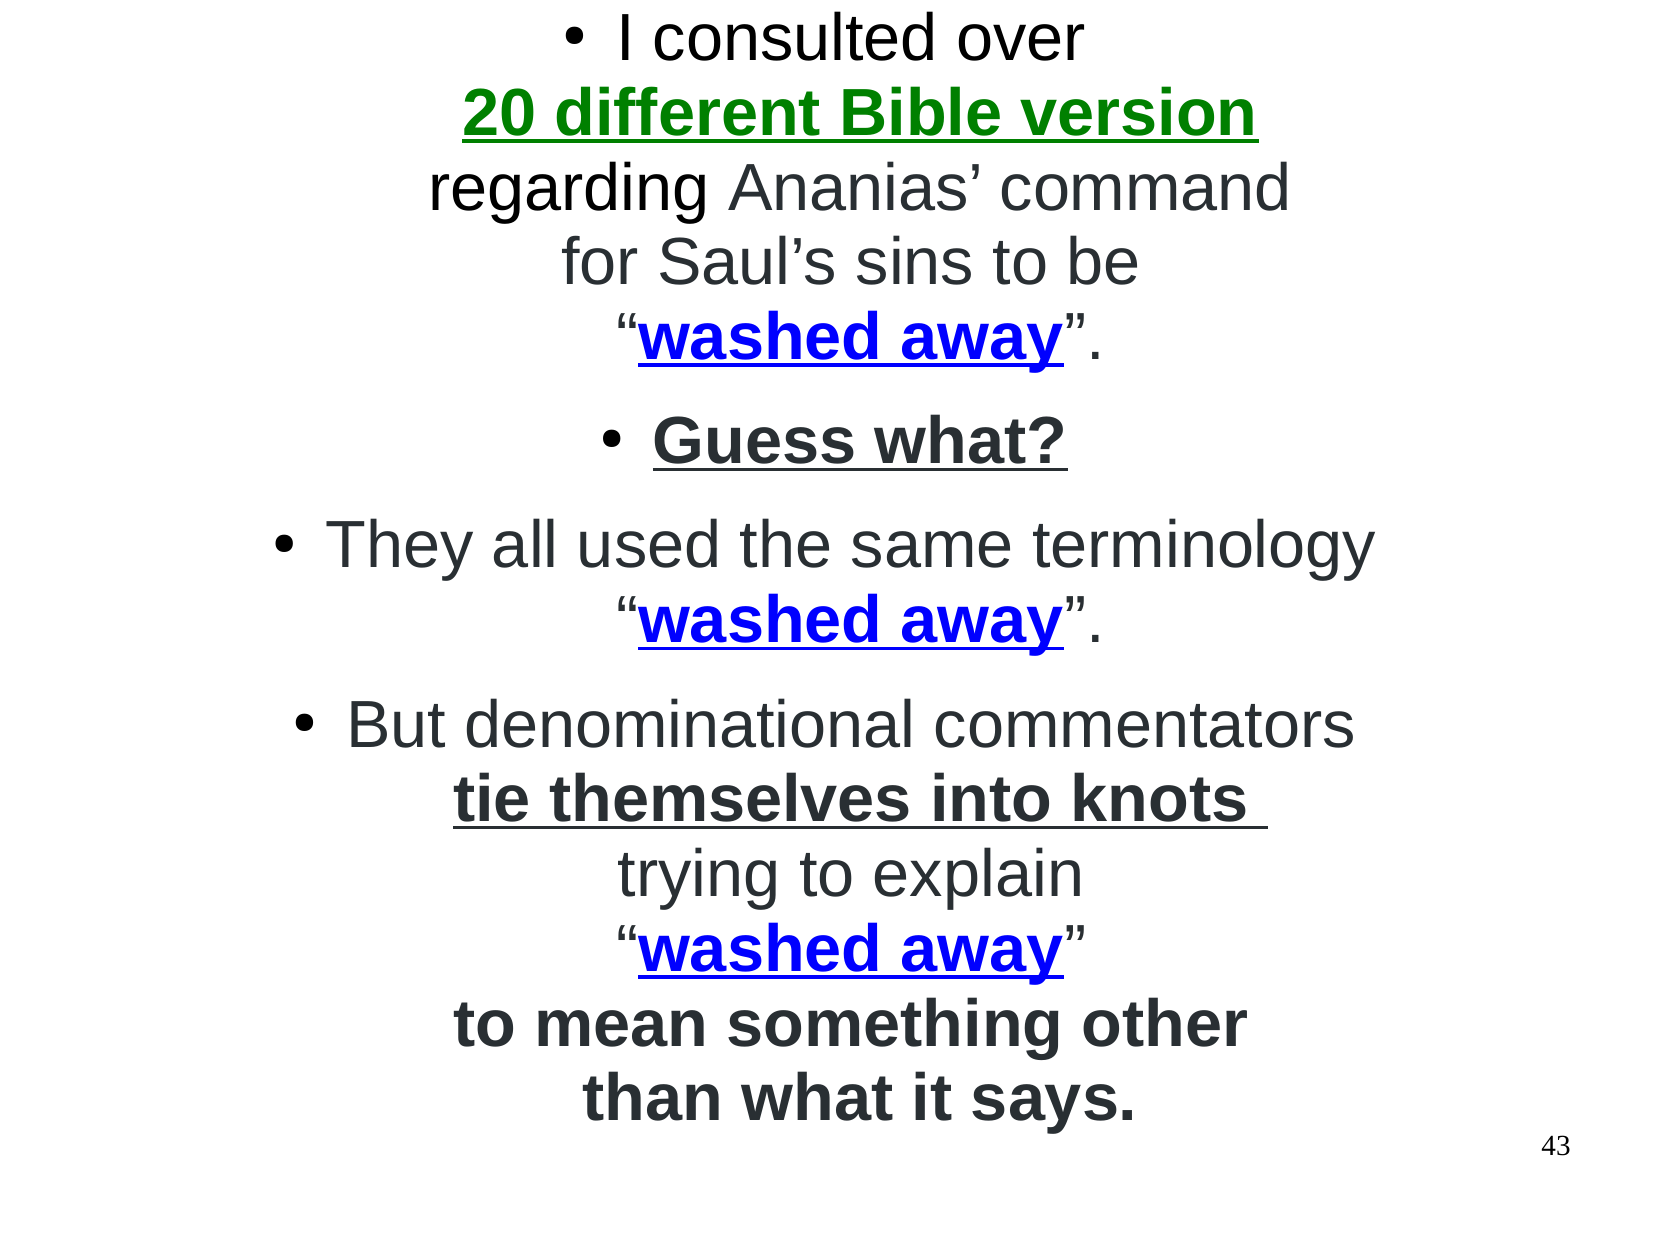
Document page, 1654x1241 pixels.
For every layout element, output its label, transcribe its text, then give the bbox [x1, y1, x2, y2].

list I consulted over 20 different Bible version regarding Ananias’ command for Saul’s sins to be “washed away”. Guess what? They all used the same terminology “washed away”. But denominational commentators tie themselves into knots trying to explain “washed away” to mean something other than what it says. [0, 0, 1651, 1238]
